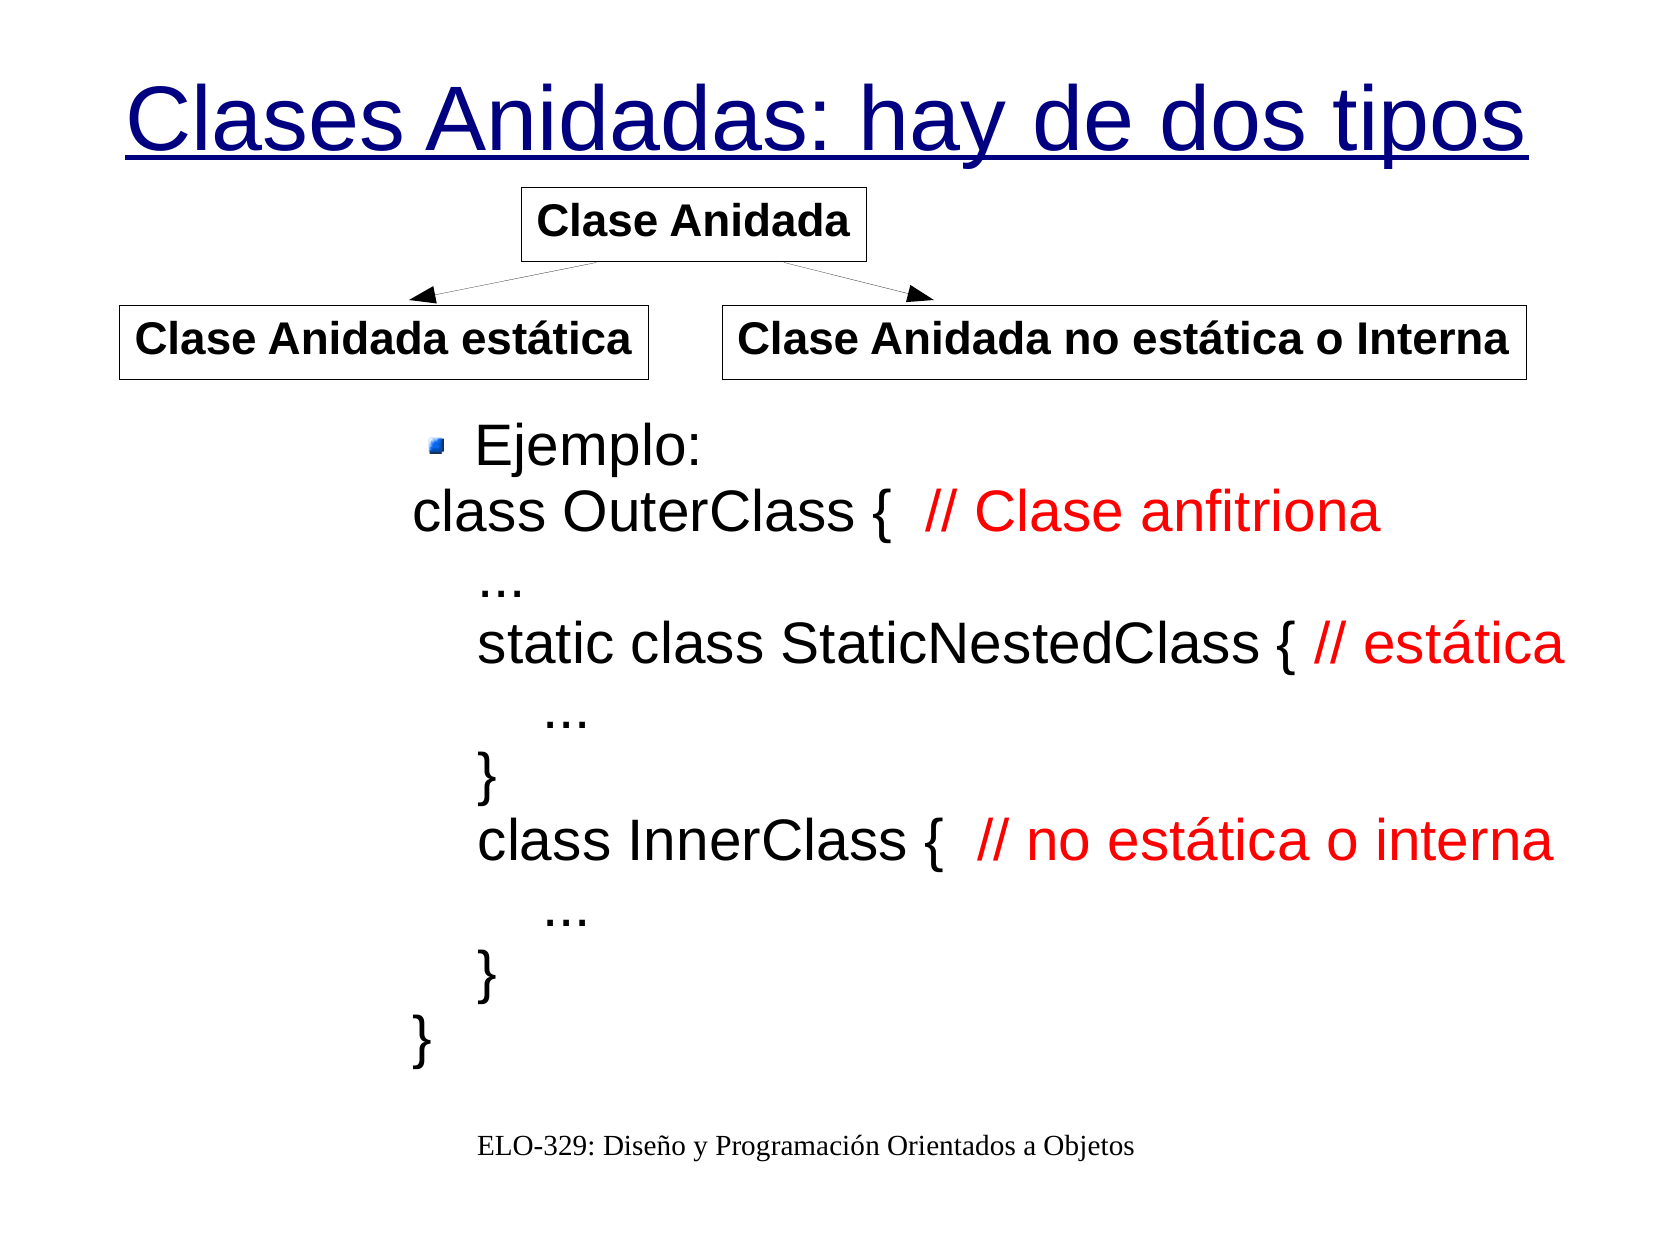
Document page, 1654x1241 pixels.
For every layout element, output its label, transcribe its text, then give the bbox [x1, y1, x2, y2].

text_box Clase Anidada no estática o Interna [722, 305, 1527, 380]
list Ejemplo: class OuterClass { // Clase anfitriona ... static class StaticNestedClass { // estática ... } class InnerClass { // no estática o interna ... } } [412, 412, 1571, 1084]
text_box Clase Anidada [521, 187, 867, 262]
title Clases Anidadas: hay de dos tipos [82, 49, 1571, 188]
text_box Clase Anidada estática [119, 305, 649, 380]
